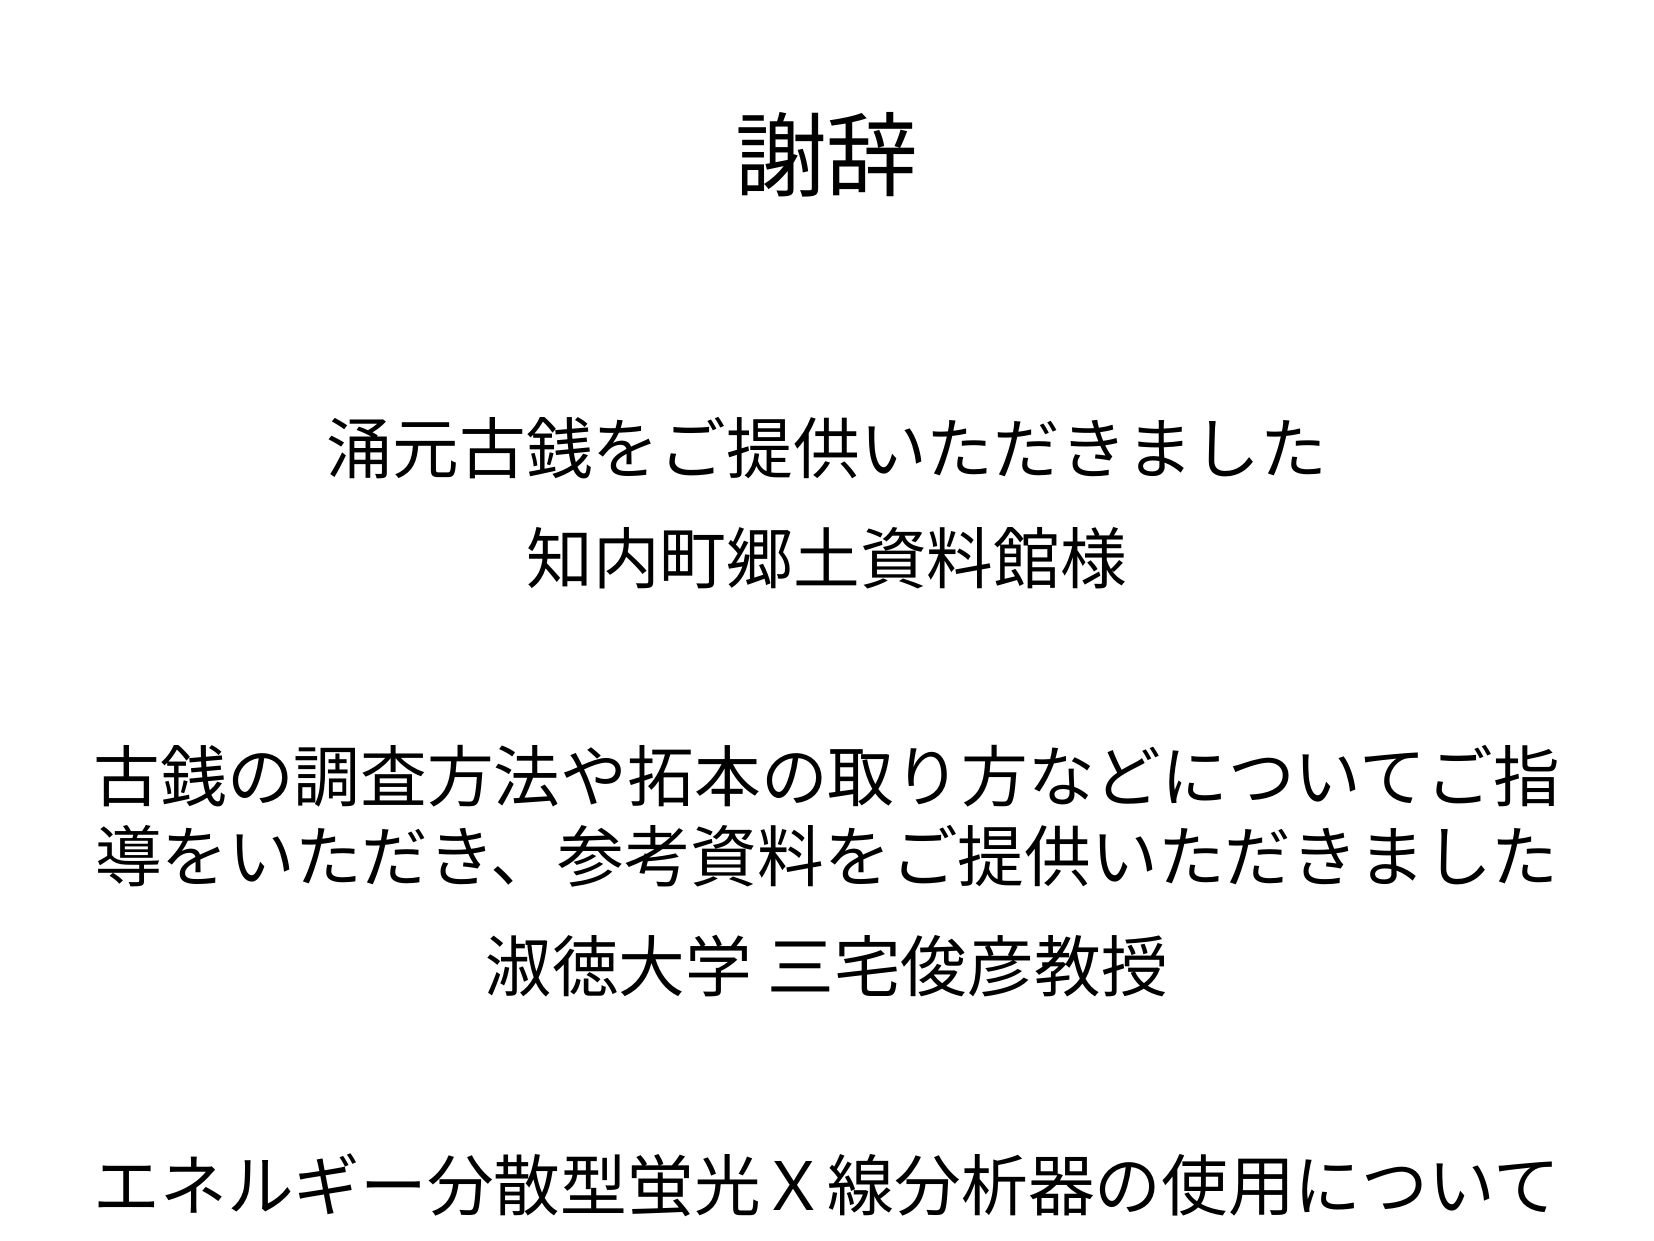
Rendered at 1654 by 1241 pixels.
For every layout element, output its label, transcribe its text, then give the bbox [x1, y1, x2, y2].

title 謝辞 [82, 97, 1571, 208]
subtitle 涌元古銭をご提供いただきました 知内町郷土資料館様 古銭の調査方法や拓本の取り方などについてご指導をいただき、参考資料をご提供いただきました 淑徳大学 三宅俊彦教授 エネルギー分散型蛍光Ｘ線分析器の使用について ご指導くださいました本校 小林淳哉教授 [82, 297, 1571, 1102]
